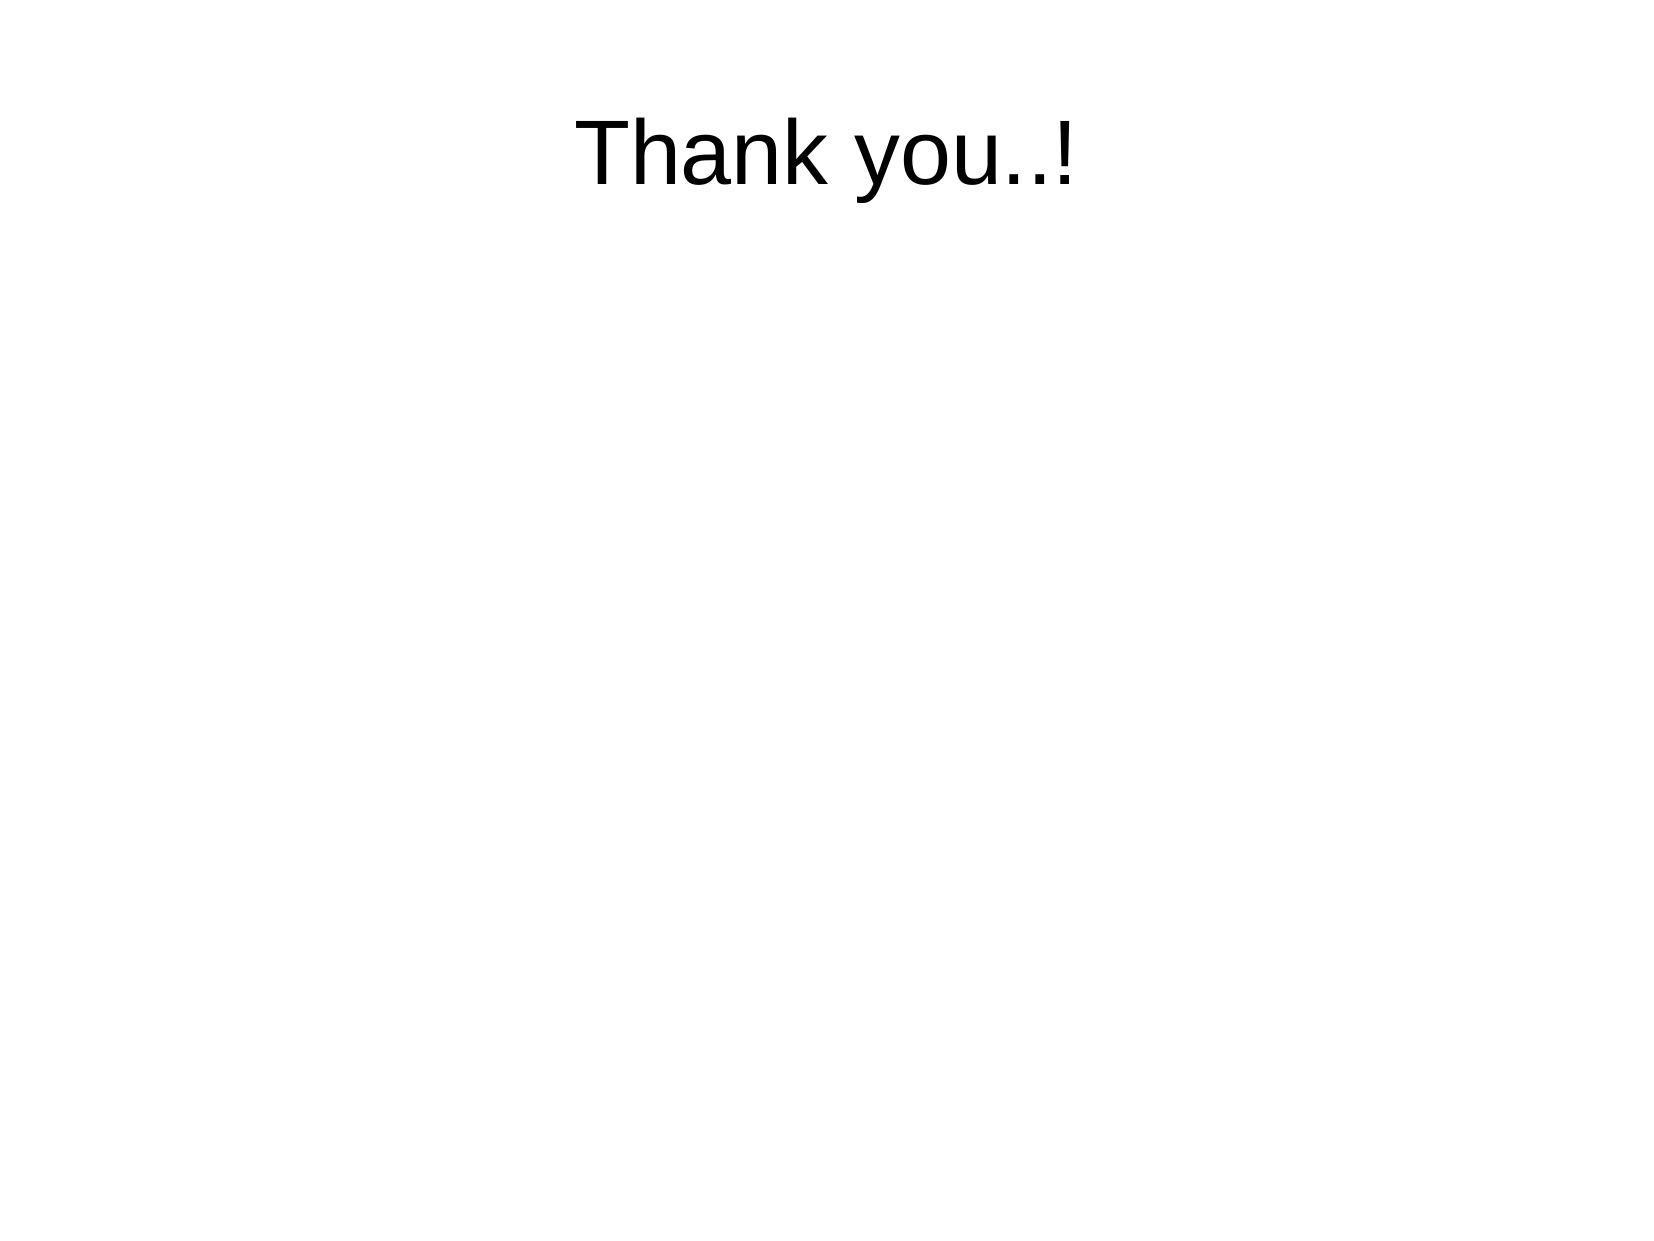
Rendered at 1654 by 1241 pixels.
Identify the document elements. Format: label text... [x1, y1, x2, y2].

title Thank you..! [82, 56, 1571, 250]
